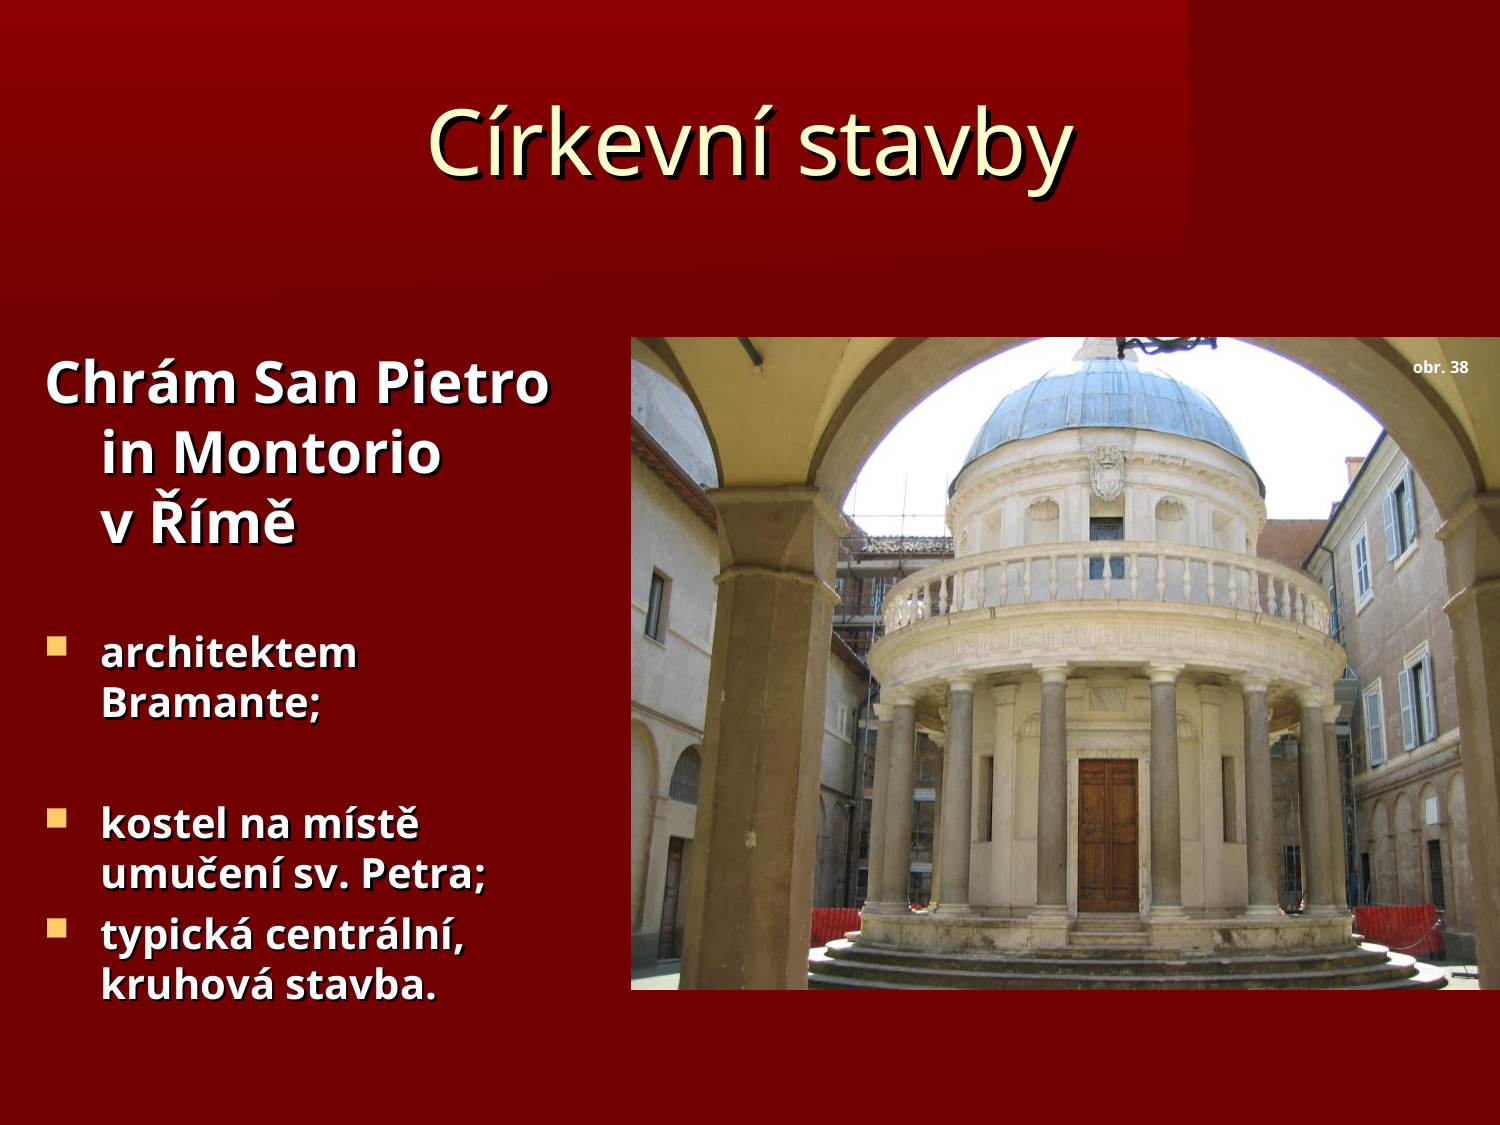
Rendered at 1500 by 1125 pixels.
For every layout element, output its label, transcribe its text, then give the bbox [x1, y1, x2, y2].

title Církevní stavby [75, 45, 1426, 233]
list Chrám San Pietro in Montorio v Římě architektem Bramante; kostel na místě umučení sv. Petra; typická centrální, kruhová stavba. [29, 337, 597, 1047]
text_box obr. 38 [1398, 349, 1485, 385]
text_box [631, 338, 1500, 990]
